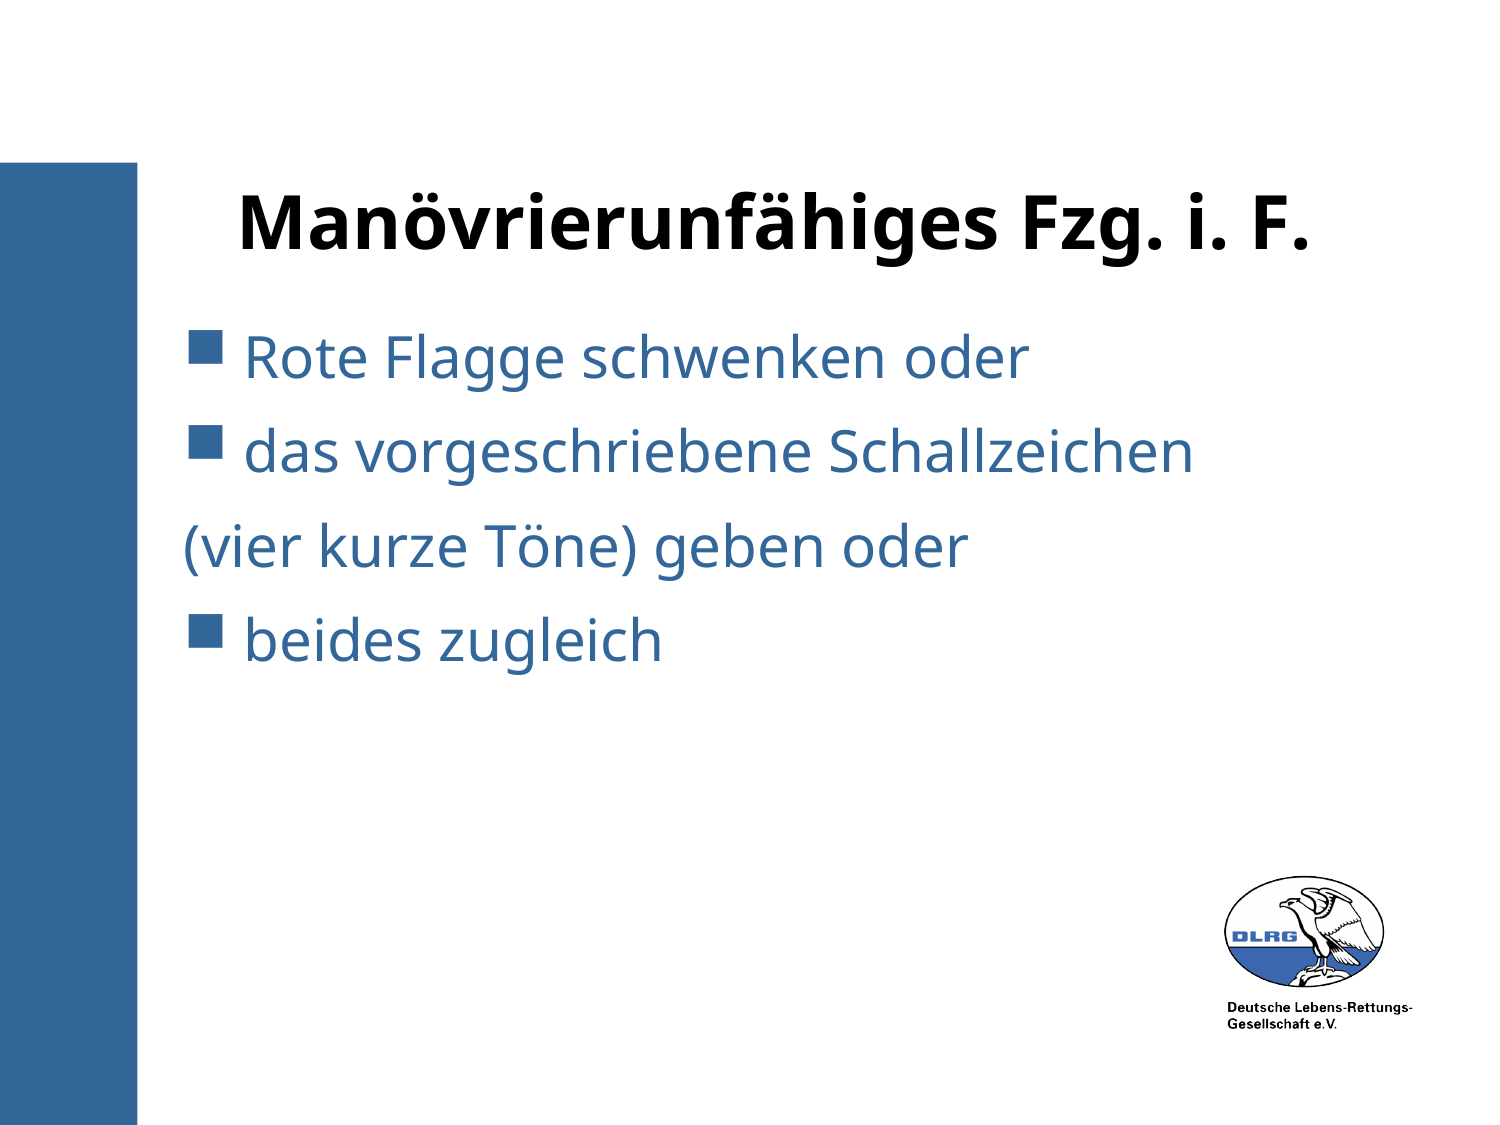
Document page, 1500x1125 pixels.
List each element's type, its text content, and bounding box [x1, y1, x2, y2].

text_box Manövrierunfähiges Fzg. i. F. [222, 167, 365, 273]
picture [1224, 874, 1413, 1030]
title [365, 112, 1450, 276]
text_box Rote Flagge schwenken oder das vorgeschriebene Schallzeichen (vier kurze Töne) geben oder beides zugleich [169, 287, 1500, 789]
